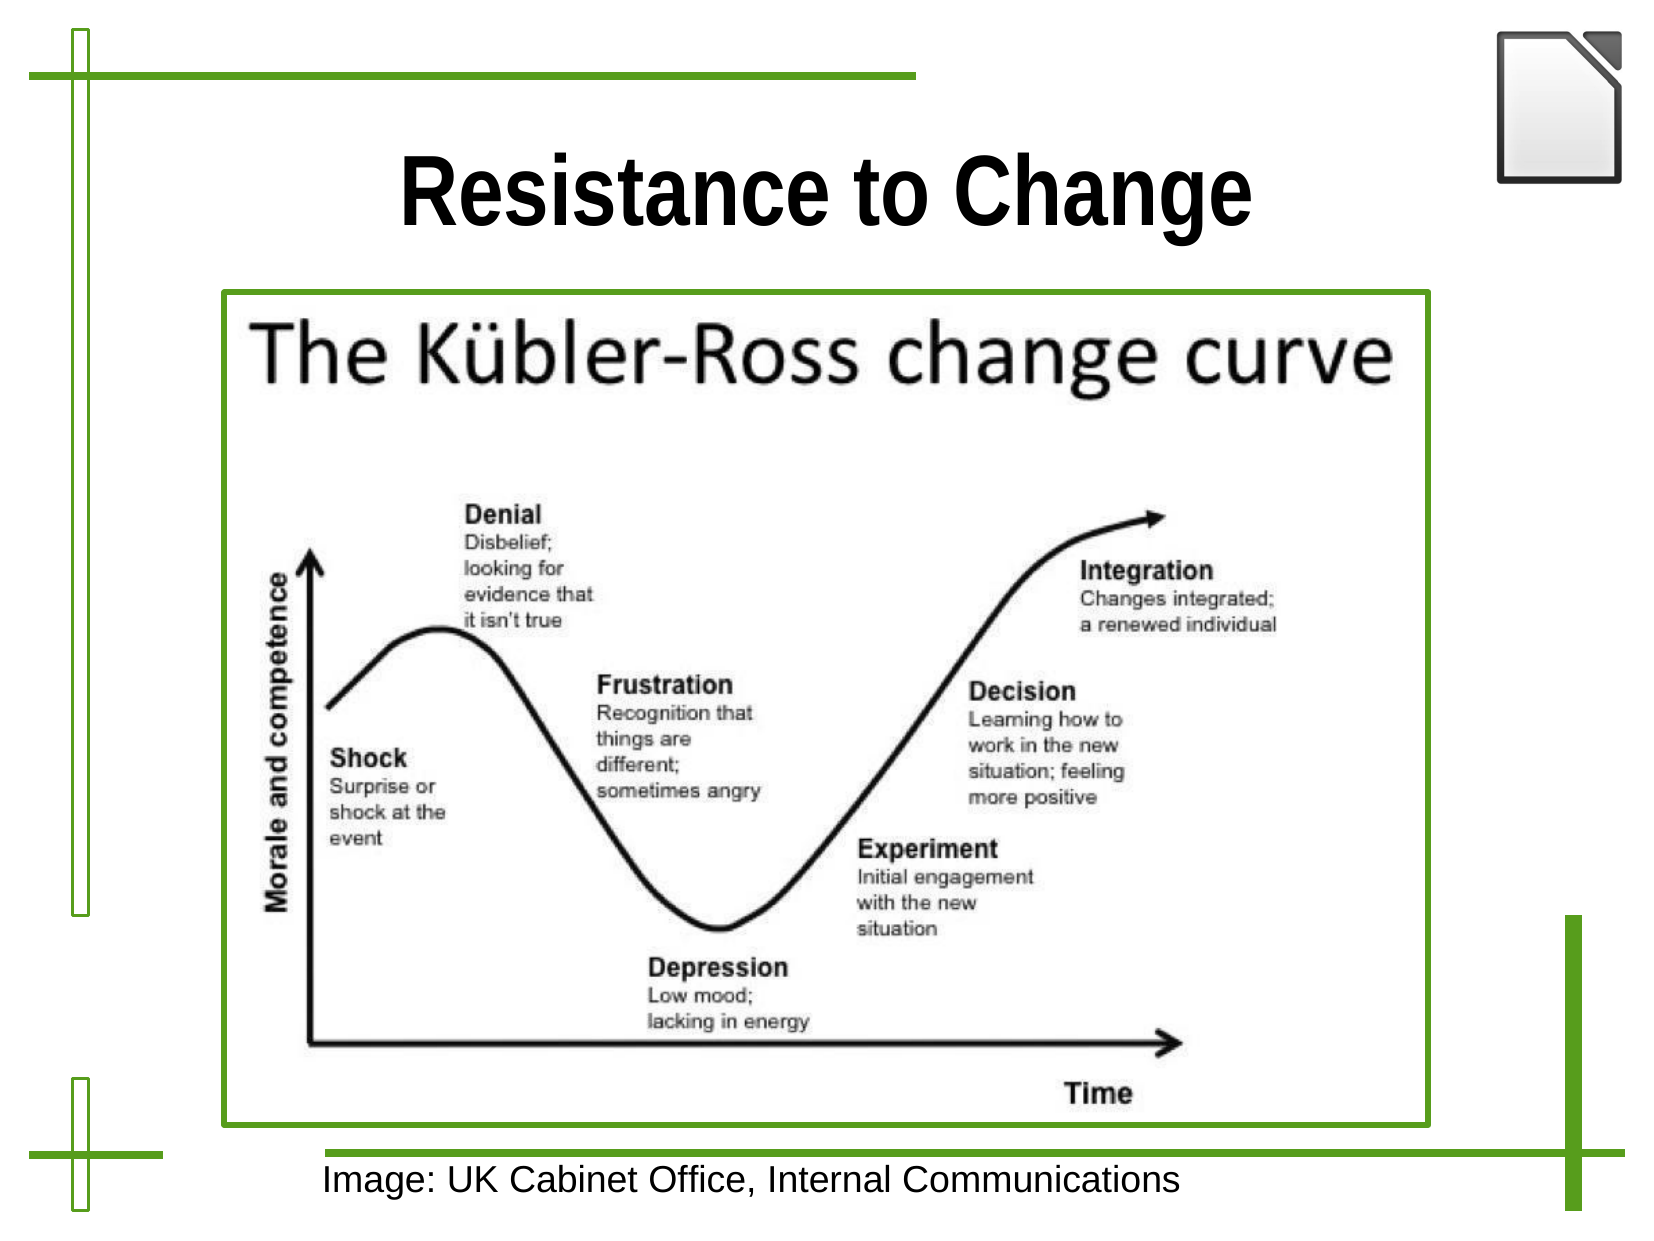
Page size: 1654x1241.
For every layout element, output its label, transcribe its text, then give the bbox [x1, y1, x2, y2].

text_box Image: UK Cabinet Office, Internal Communications [307, 1151, 1197, 1212]
picture [227, 295, 1426, 1123]
title Resistance to Change [118, 118, 1536, 260]
picture [1494, 29, 1624, 186]
